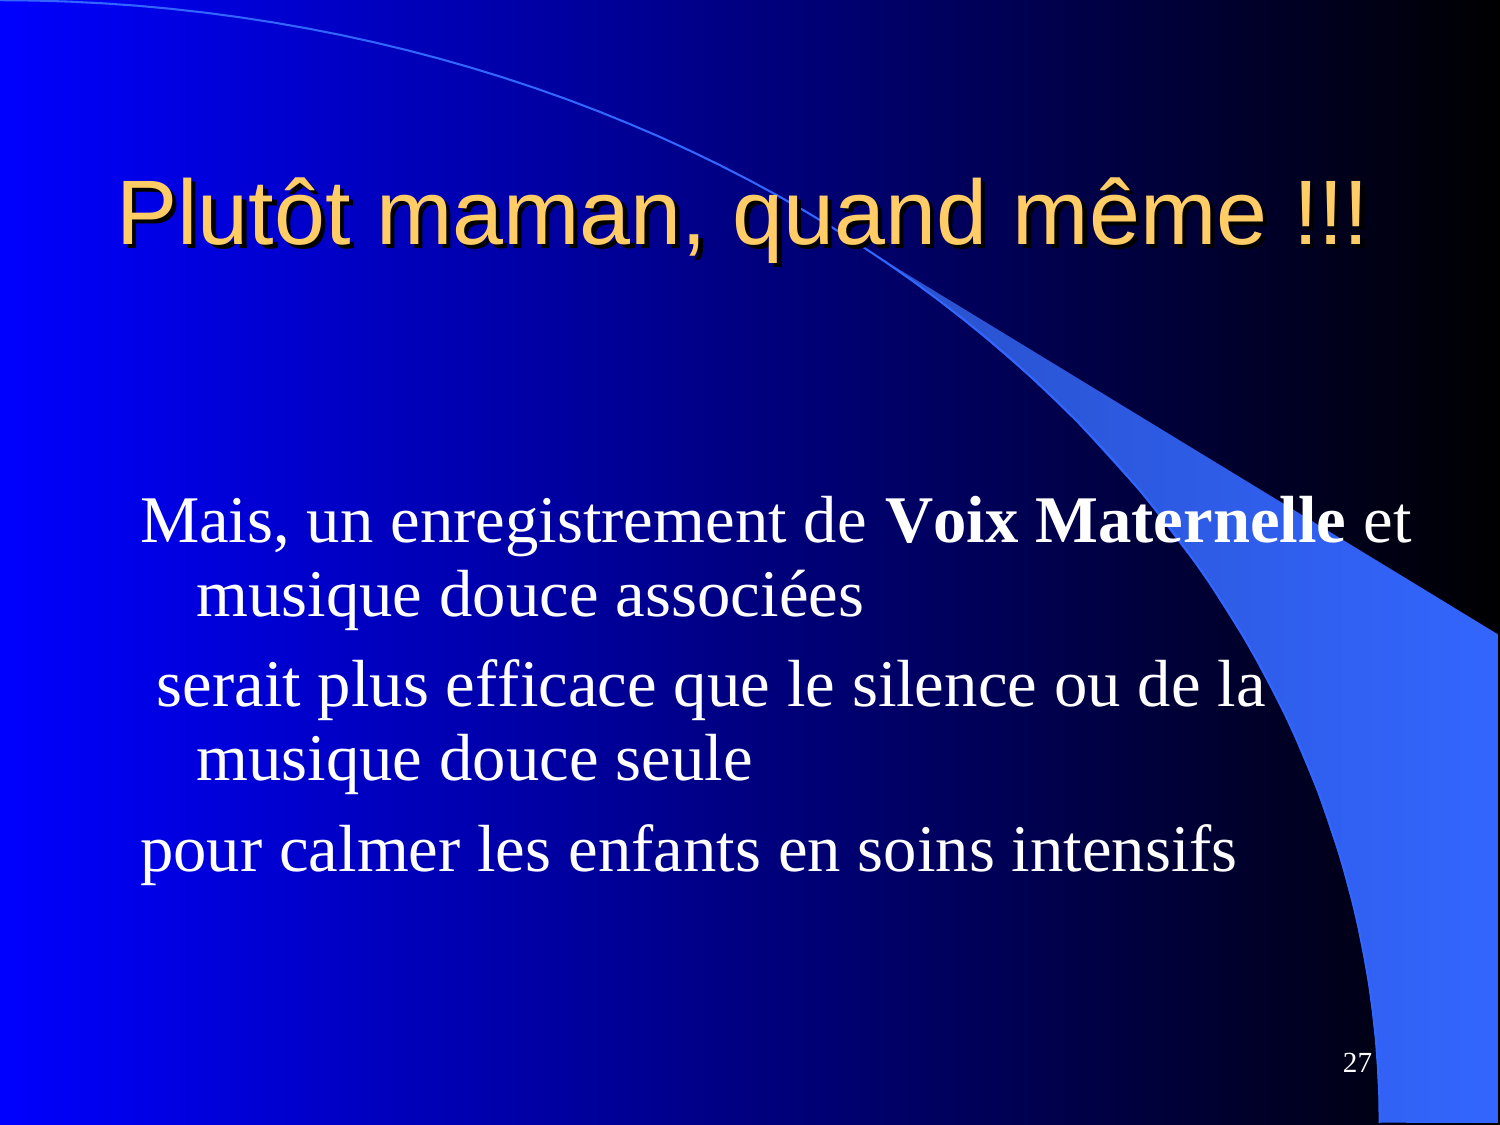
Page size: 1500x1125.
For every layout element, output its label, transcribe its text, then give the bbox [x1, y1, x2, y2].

title Plutôt maman, quand même !!! [99, 99, 1388, 326]
list Mais, un enregistrement de Voix Maternelle et musique douce associées serait plus efficace que le silence ou de la musique douce seule pour calmer les enfants en soins intensifs [124, 474, 1438, 1001]
